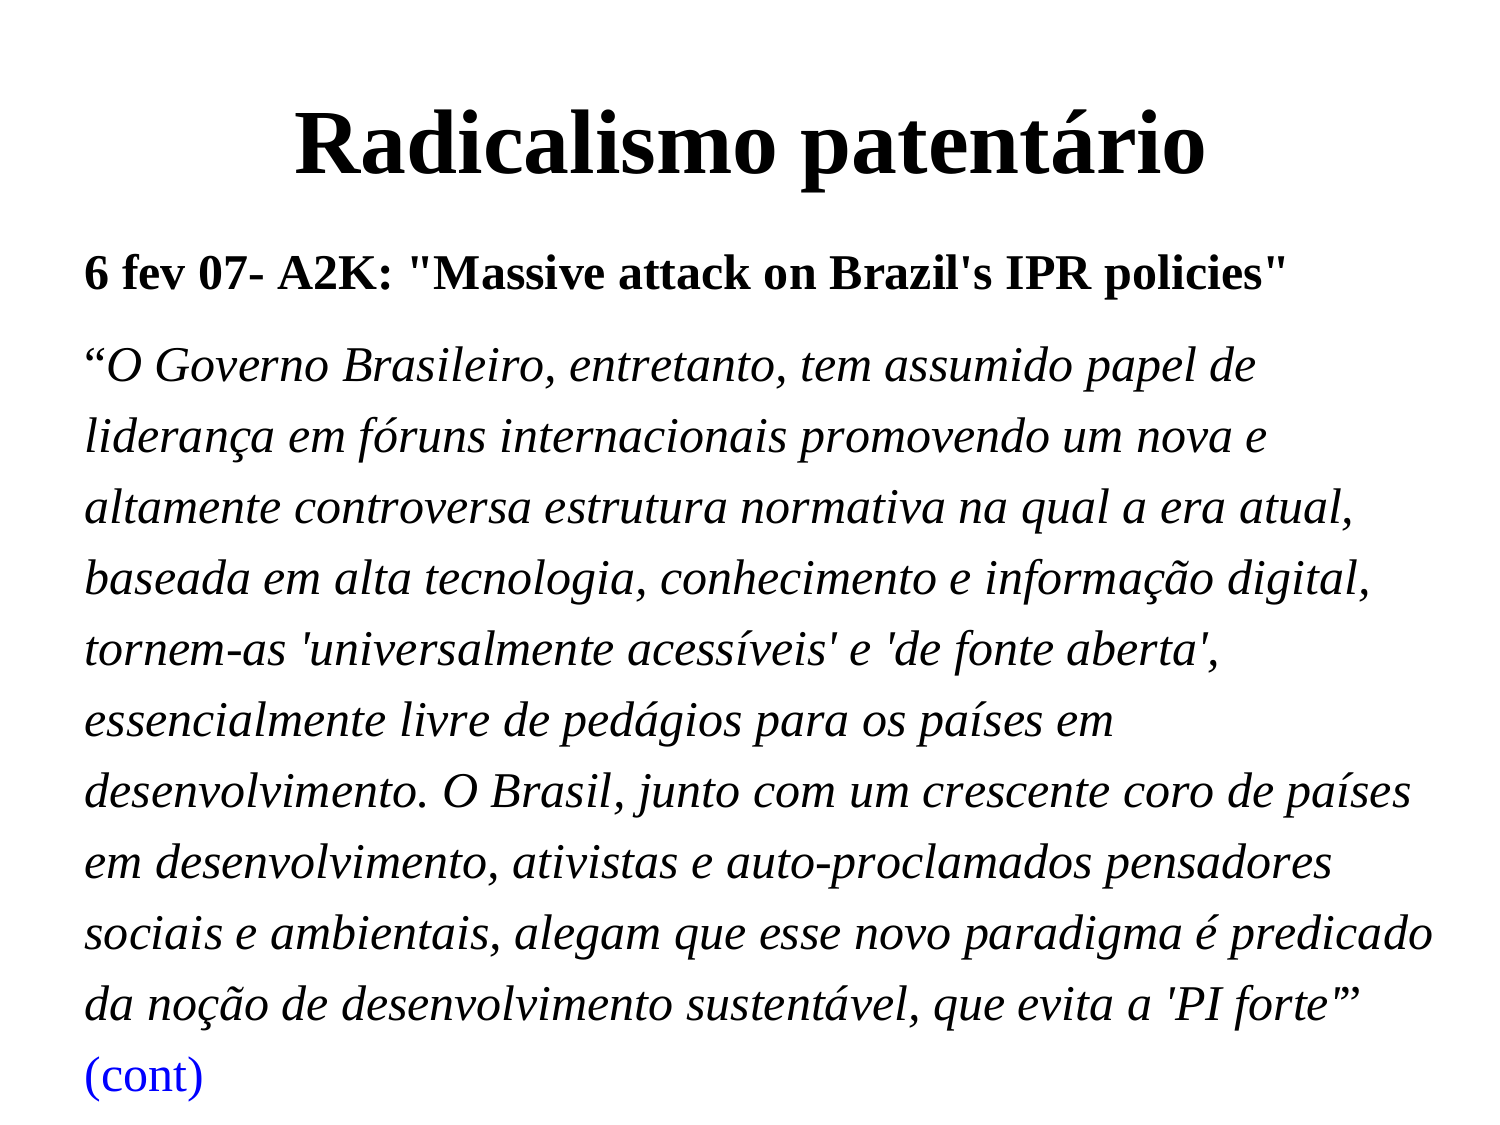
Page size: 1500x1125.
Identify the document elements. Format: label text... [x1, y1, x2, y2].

title Radicalismo patentário [87, 62, 1416, 223]
text_box 6 fev 07- A2K: "Massive attack on Brazil's IPR policies" “O Governo Brasileiro, entretanto, tem assumido papel de liderança em fóruns internacionais promovendo um nova e altamente controversa estrutura normativa na qual a era atual, baseada em alta tecnologia, conhecimento e informação digital, tornem-as 'universalmente acessíveis' e 'de fonte aberta', essencialmente livre de pedágios para os países em desenvolvimento. O Brasil, junto com um crescente coro de países em desenvolvimento, ativistas e auto-proclamados pensadores sociais e ambientais, alegam que esse novo paradigma é predicado da noção de desenvolvimento sustentável, que evita a 'PI forte'” (cont) [84, 229, 1437, 1014]
